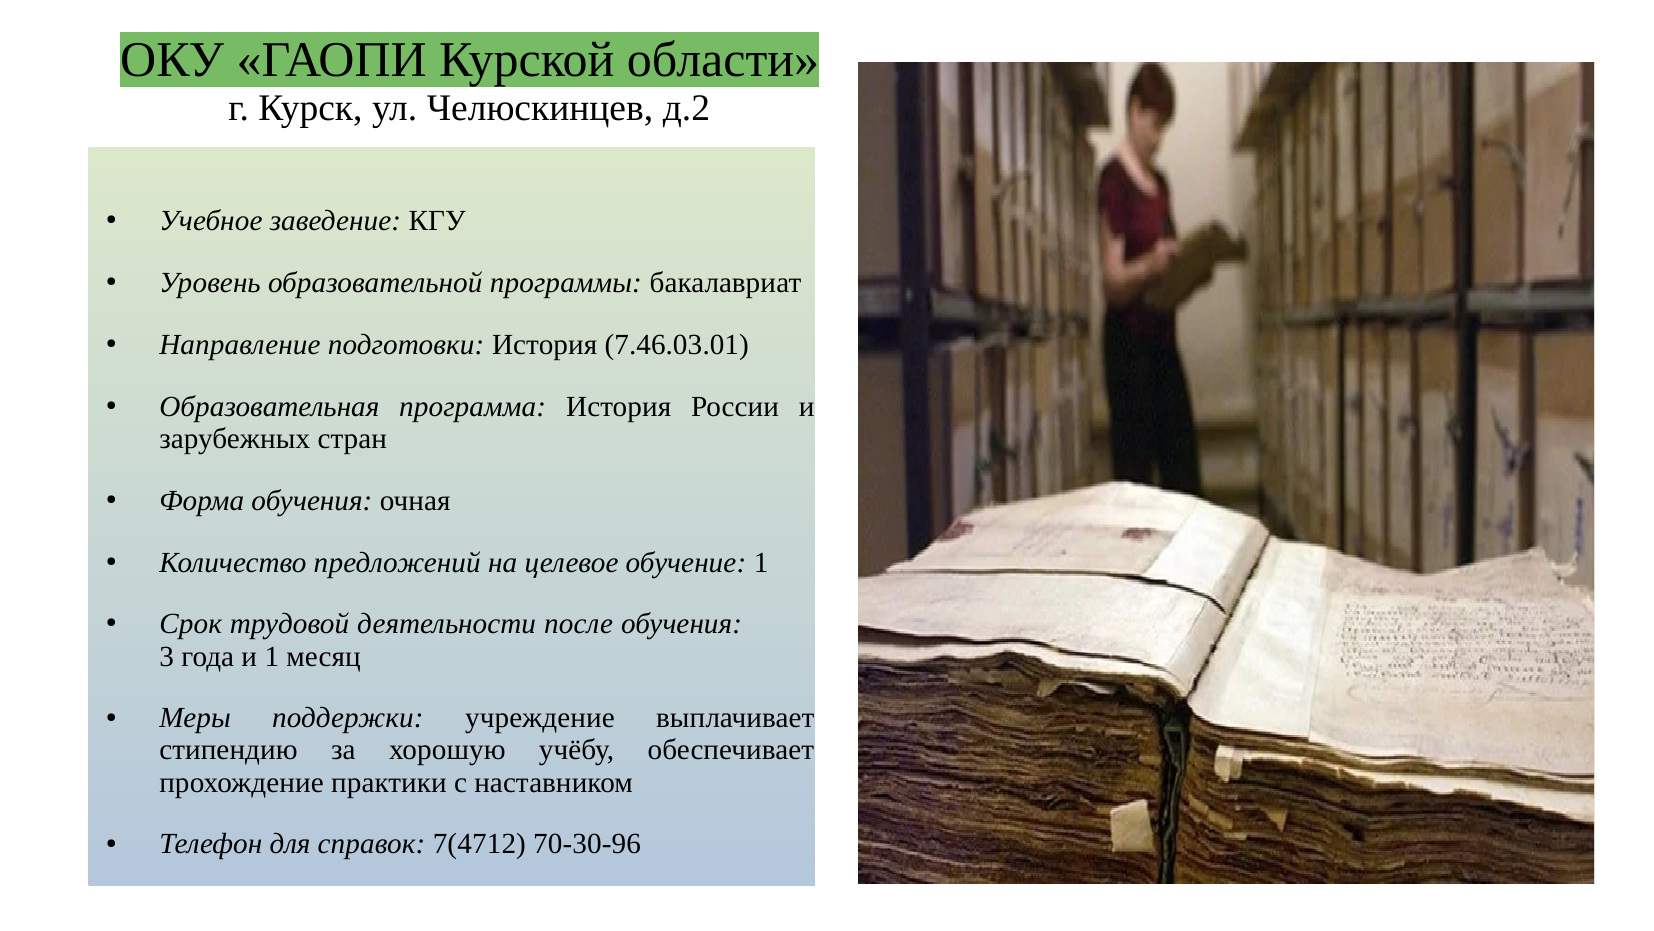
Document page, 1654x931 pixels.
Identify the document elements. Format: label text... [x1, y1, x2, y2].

picture [856, 59, 1595, 886]
title ОКУ «ГАОПИ Курской области» г. Курск, ул. Челюскинцев, д.2 [82, 12, 857, 148]
list Учебное заведение: КГУ Уровень образовательной программы: бакалавриат Направление подготовки: История (7.46.03.01) Образовательная программа: История России и зарубежных стран Форма обучения: очная Количество предложений на целевое обучение: 1 Срок трудовой деятельности после обучения: 3 года и 1 месяц Меры поддержки: учреждение выплачивает стипендию за хорошую учёбу, обеспечивает прохождение практики с наставником Телефон для справок: 7(4712) 70-30-96 [88, 147, 815, 886]
